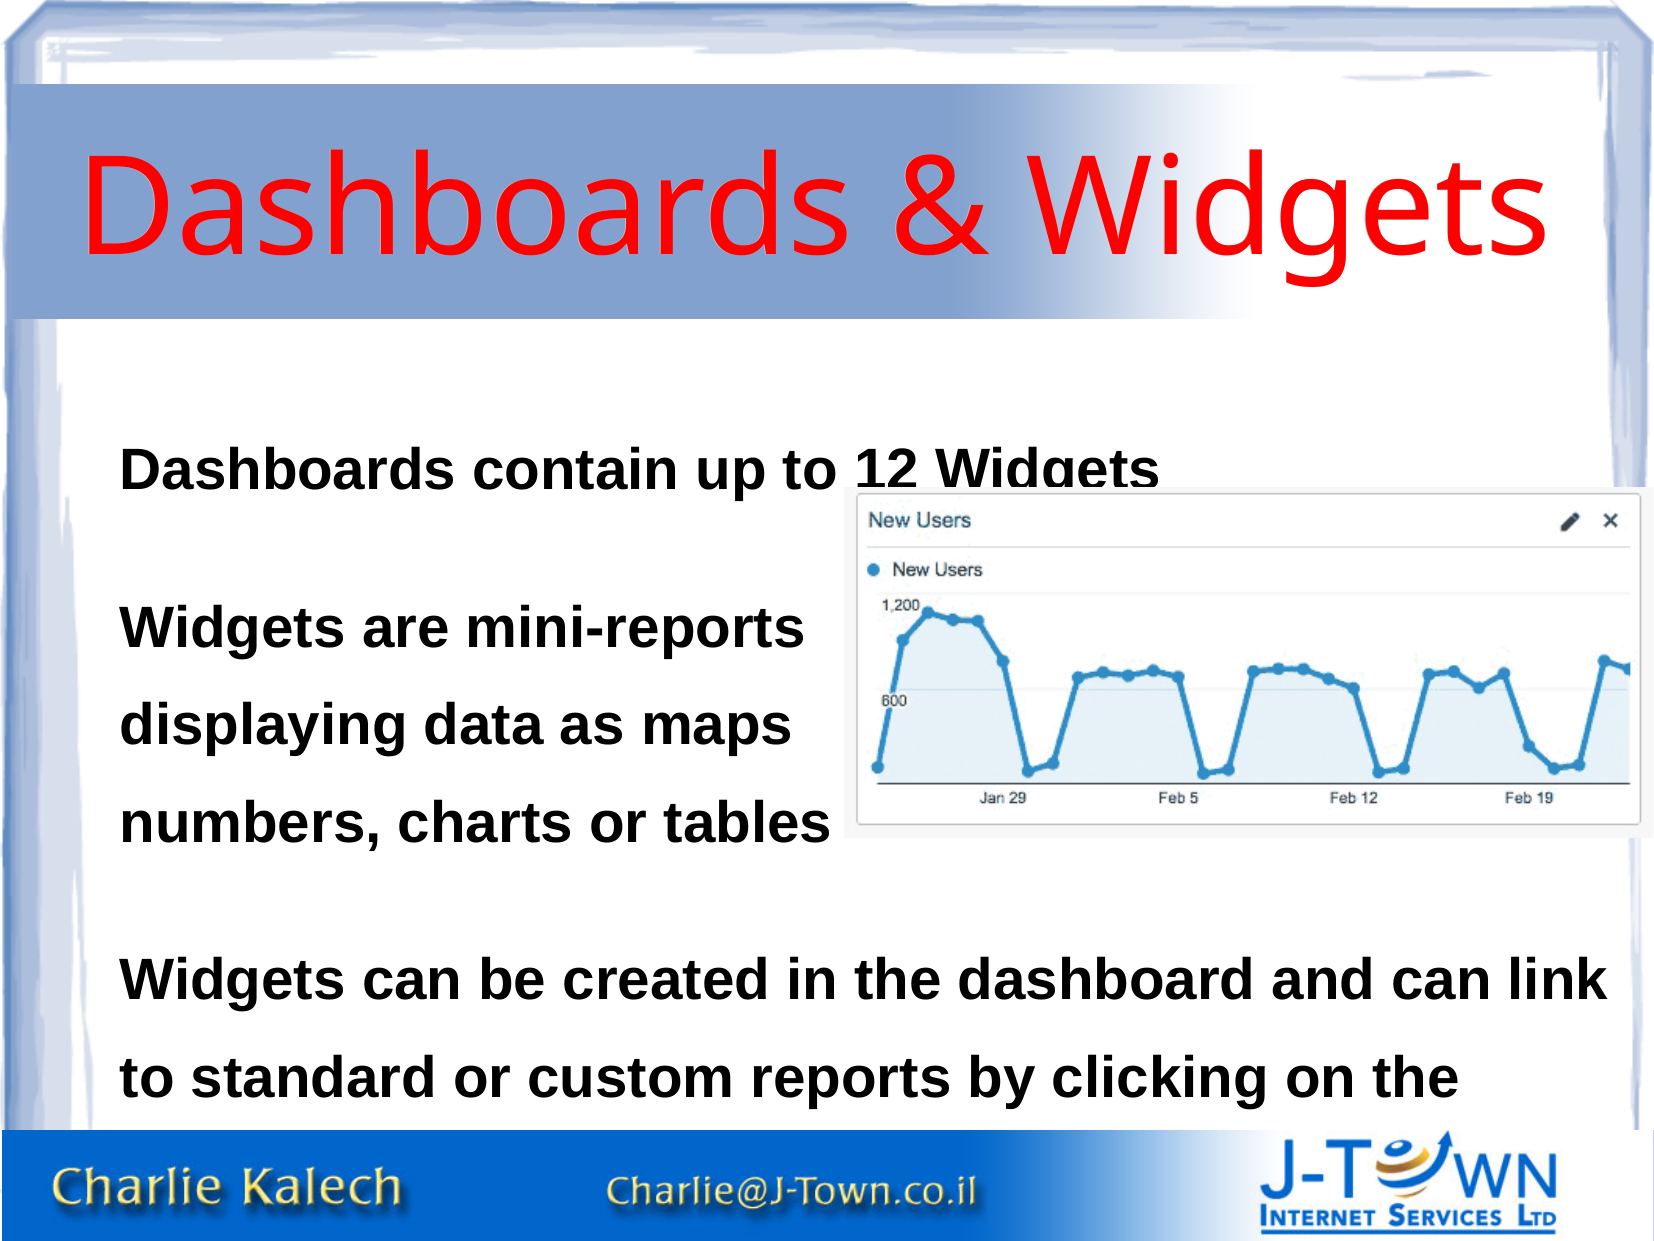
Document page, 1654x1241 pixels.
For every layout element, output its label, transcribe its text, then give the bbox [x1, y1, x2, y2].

picture [0, 0, 1654, 1241]
text_box Dashboards contain up to 12 Widgets Widgets are mini-reports displaying data as maps numbers, charts or tables Widgets can be created in the dashboard and can link to standard or custom reports by clicking on the widget title [75, 397, 1630, 1130]
